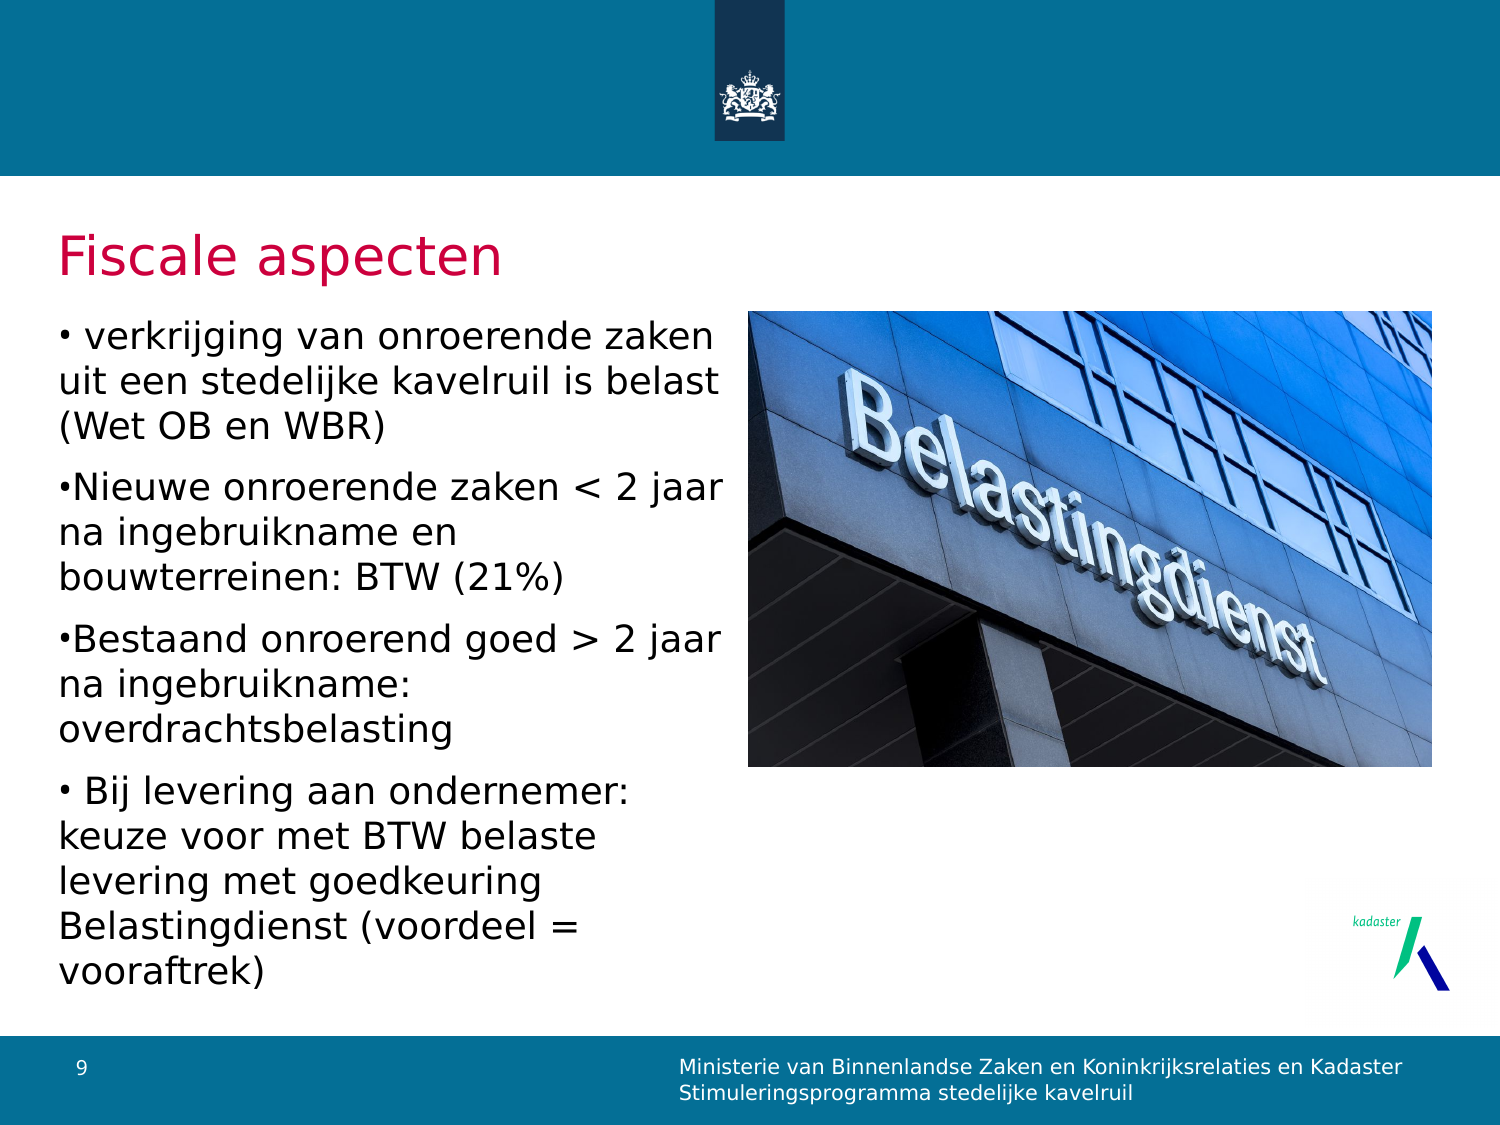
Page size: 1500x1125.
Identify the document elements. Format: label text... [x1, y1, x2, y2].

text_box [61, 1047, 178, 1107]
picture [748, 311, 1432, 767]
picture [1305, 878, 1498, 1028]
text_box Ministerie van Binnenlandse Zaken en Koninkrijksrelaties en Kadaster Stimuleringsprogramma stedelijke kavelruil [663, 1046, 1439, 1117]
list verkrijging van onroerende zaken uit een stedelijke kavelruil is belast (Wet OB en WBR) Nieuwe onroerende zaken < 2 jaar na ingebruikname en bouwterreinen: BTW (21%) Bestaand onroerend goed > 2 jaar na ingebruikname: overdrachtsbelasting Bij levering aan ondernemer: keuze voor met BTW belaste levering met goedkeuring Belastingdienst (voordeel = vooraftrek) [58, 311, 733, 908]
title Fiscale aspecten [57, 221, 1439, 287]
